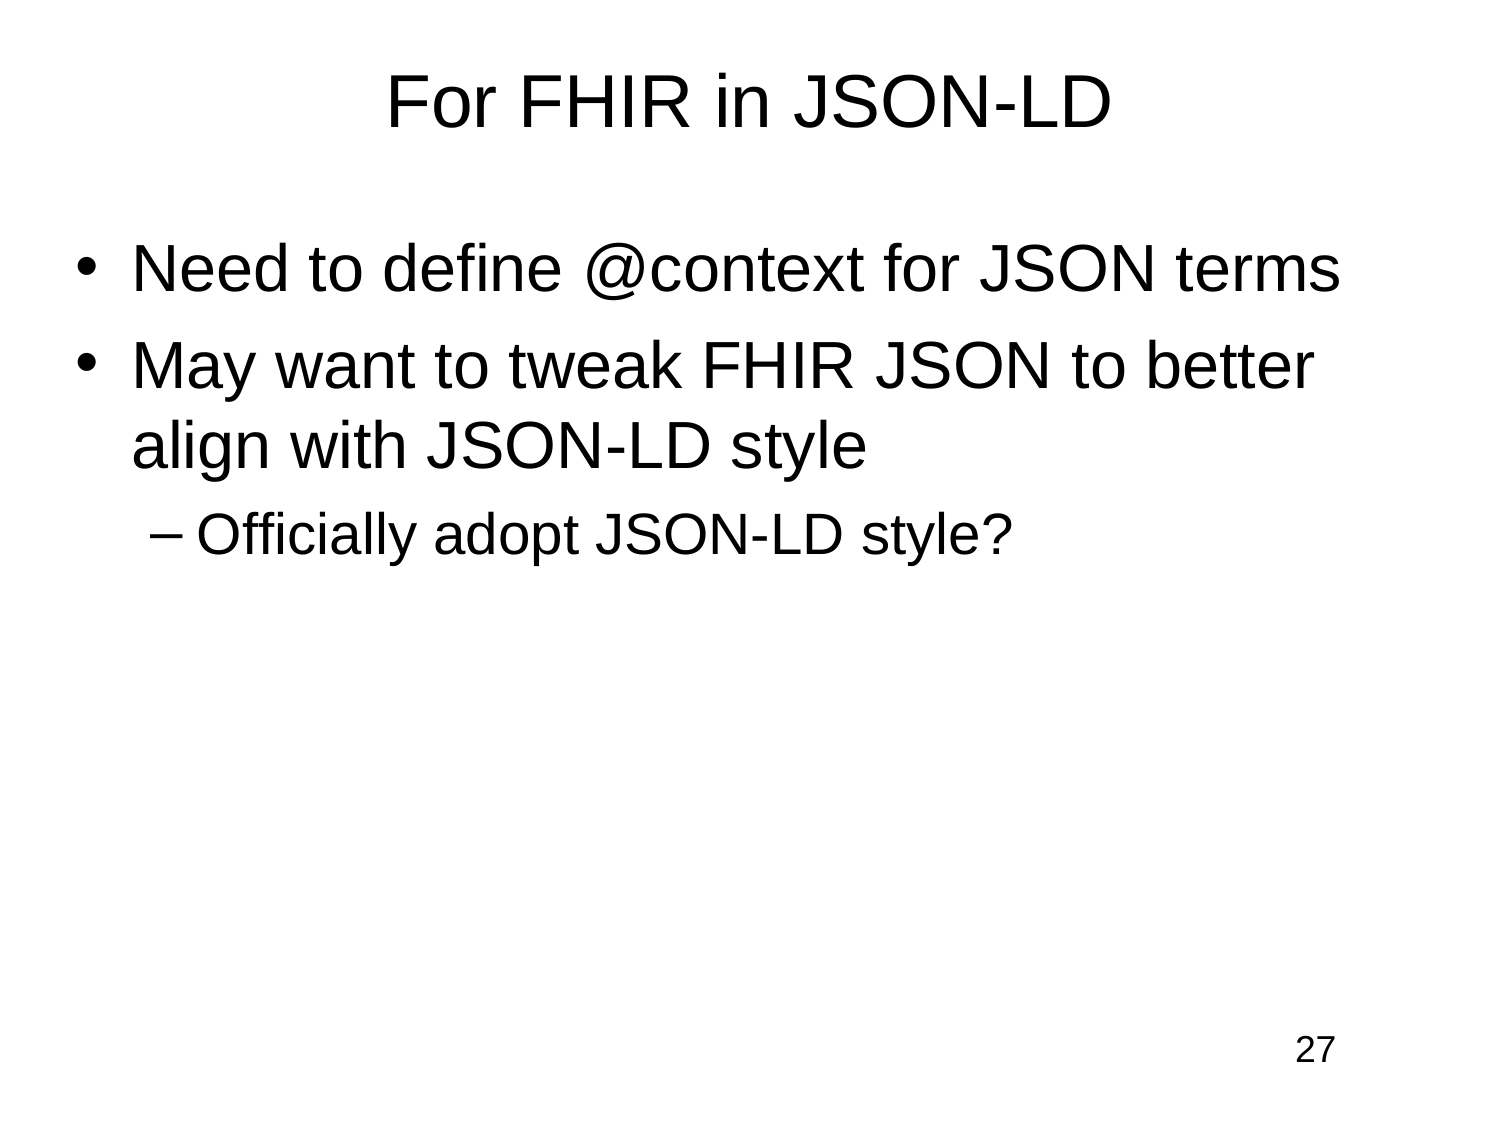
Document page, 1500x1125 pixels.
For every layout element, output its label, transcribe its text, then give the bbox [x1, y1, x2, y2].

list Need to define @context for JSON terms May want to tweak FHIR JSON to better align with JSON-LD style Officially adopt JSON-LD style? [75, 224, 1426, 1037]
title For FHIR in JSON-LD [75, 3, 1425, 192]
